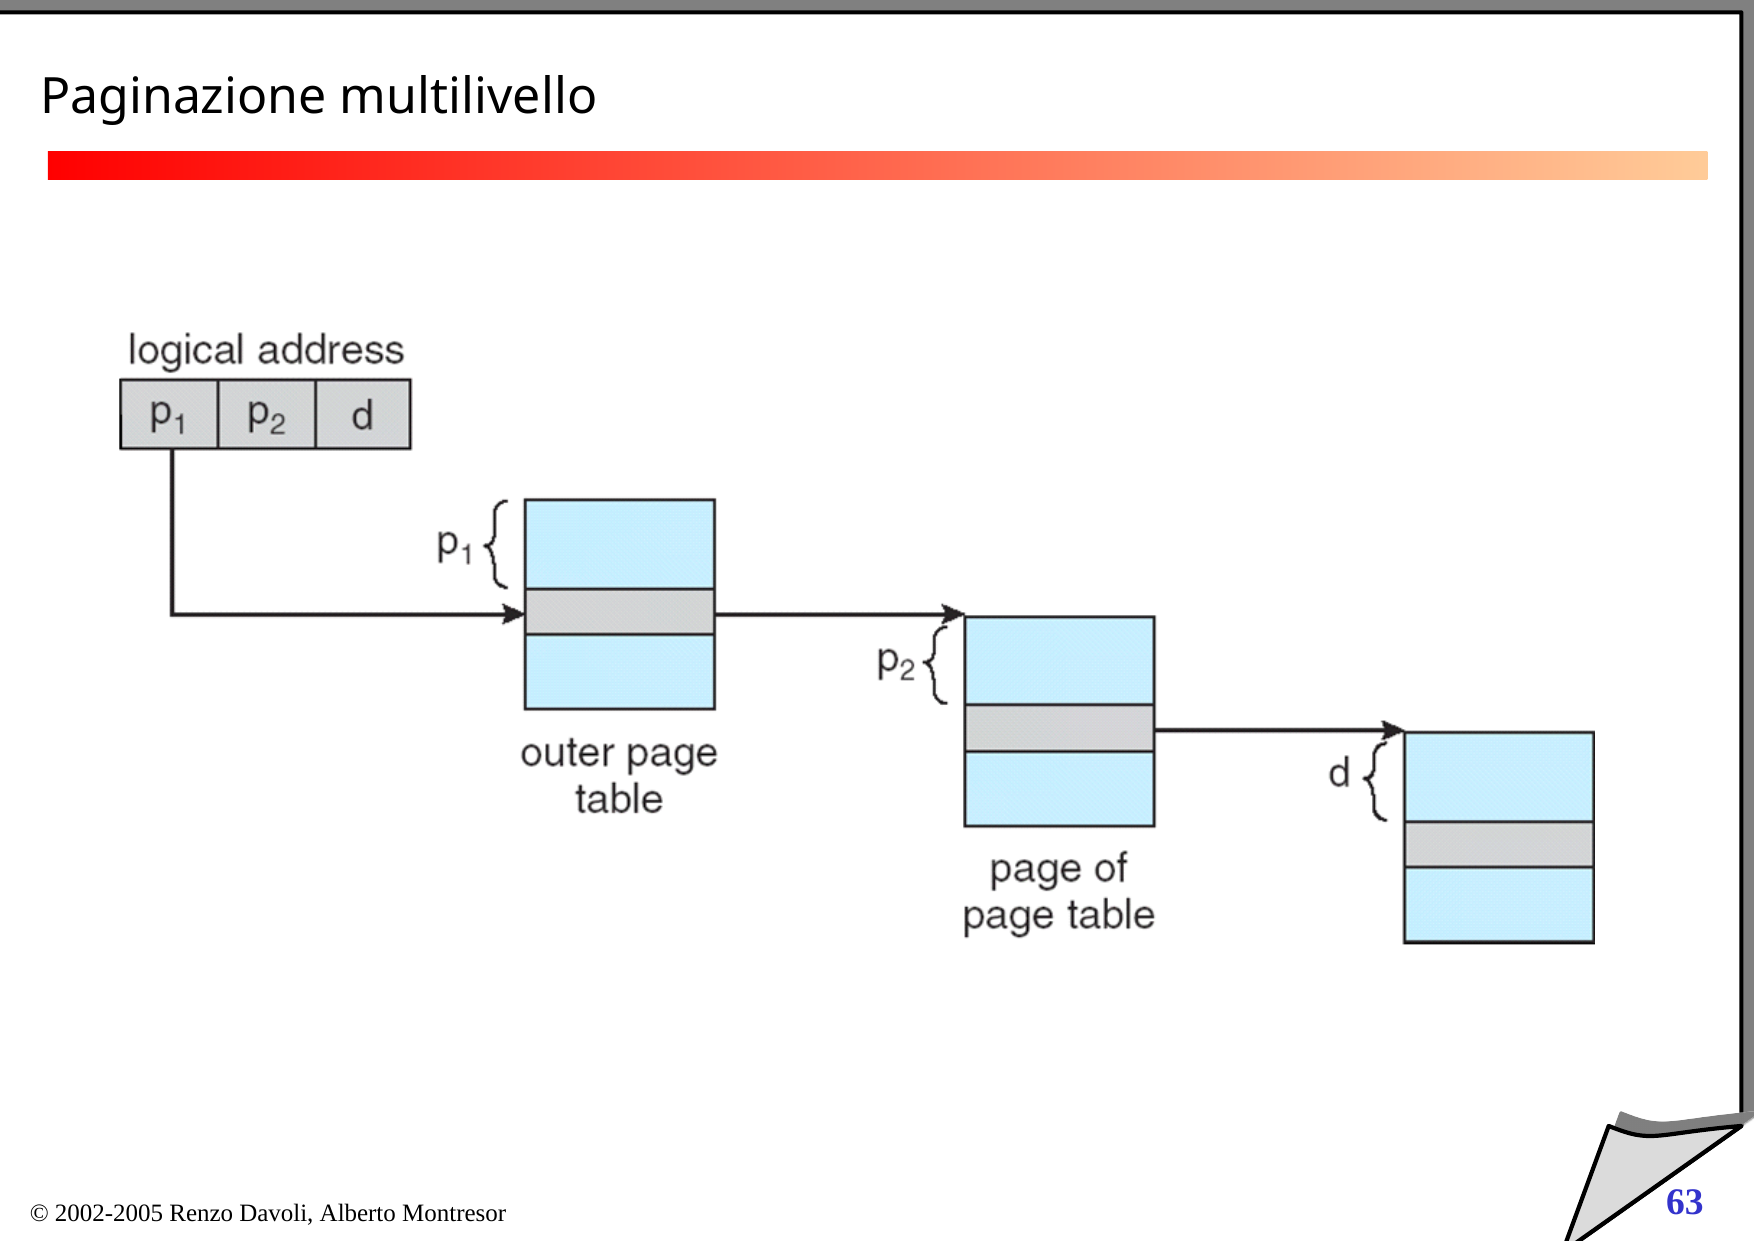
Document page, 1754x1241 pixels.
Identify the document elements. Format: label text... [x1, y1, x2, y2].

picture [118, 324, 1595, 946]
text_box MMU [750, 152, 754, 179]
title Paginazione multilivello [40, 49, 1714, 144]
